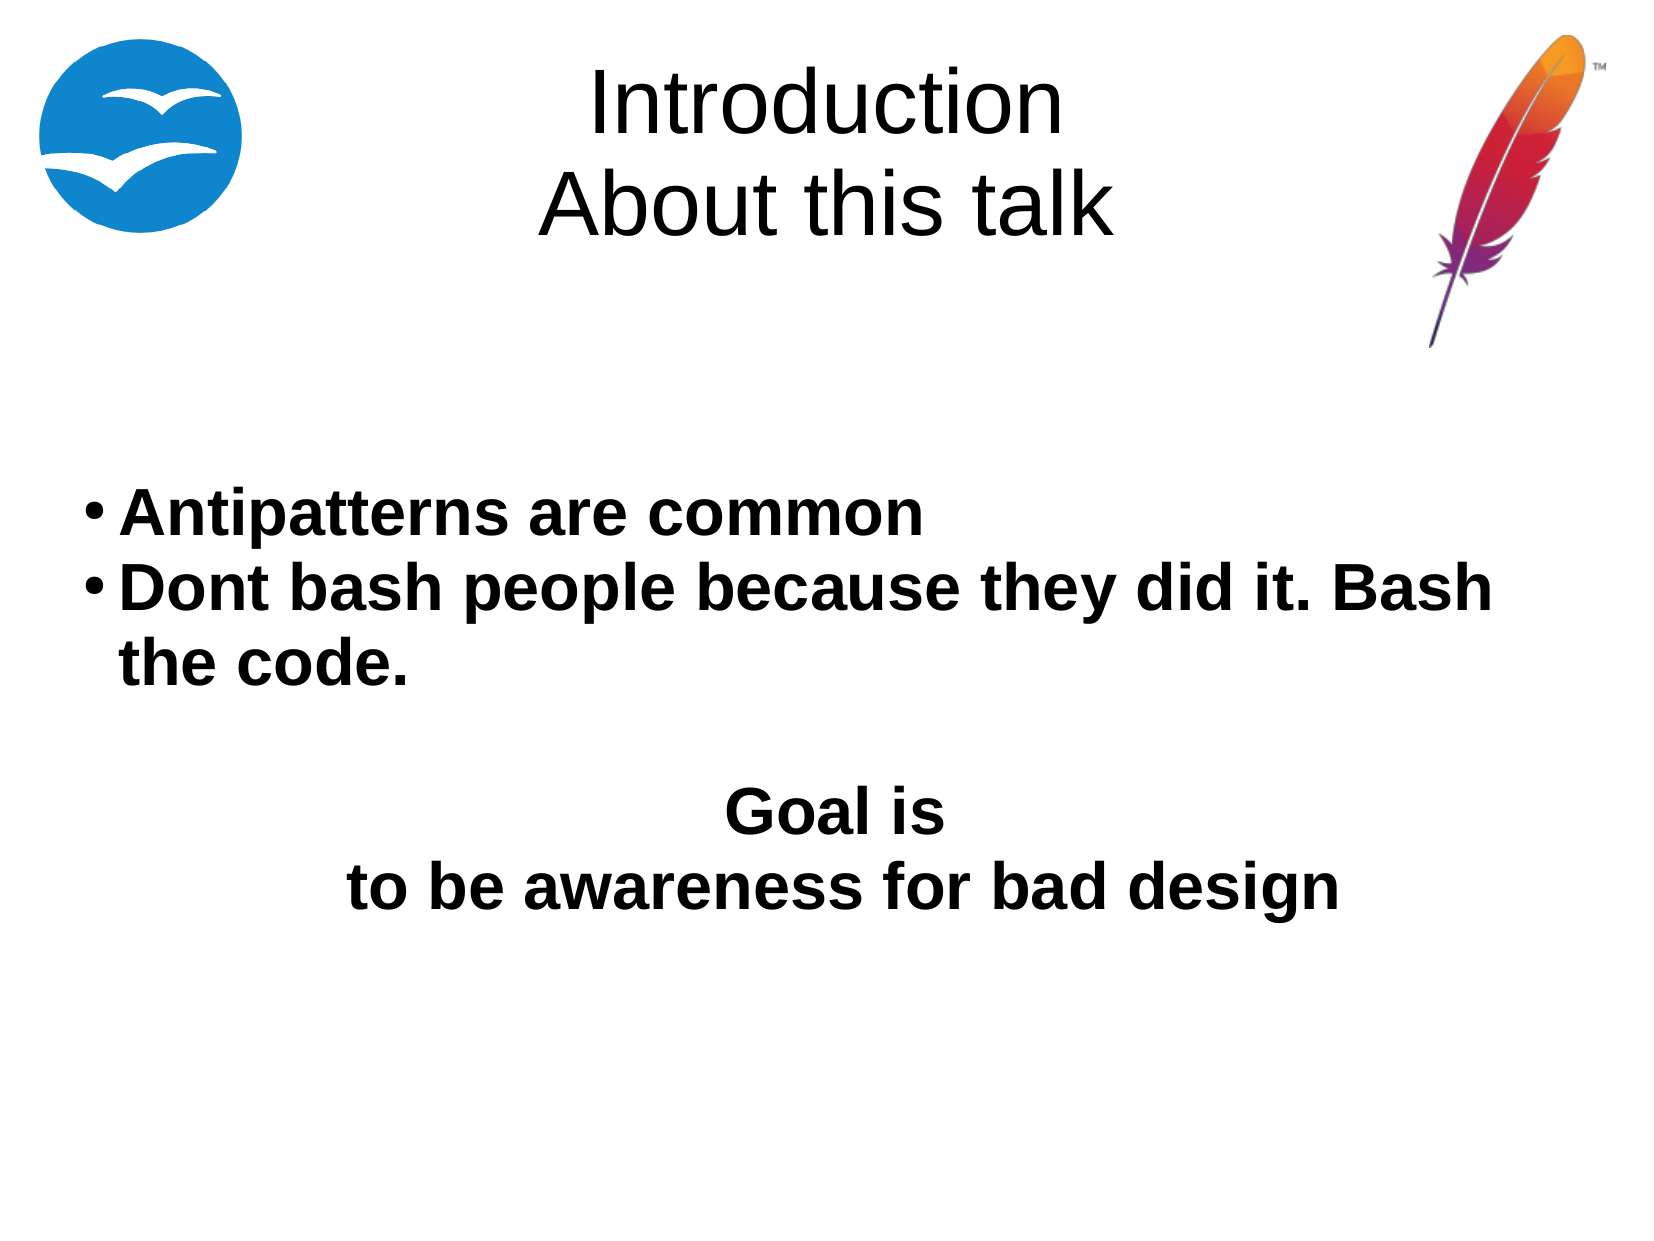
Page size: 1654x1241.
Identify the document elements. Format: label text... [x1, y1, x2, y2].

picture [1429, 35, 1606, 348]
picture [11, 11, 271, 260]
subtitle Antipatterns are common Dont bash people because they did it. Bash the code. Goal is to be awareness for bad design [82, 290, 1571, 1109]
title Introduction About this talk [271, 49, 1429, 257]
